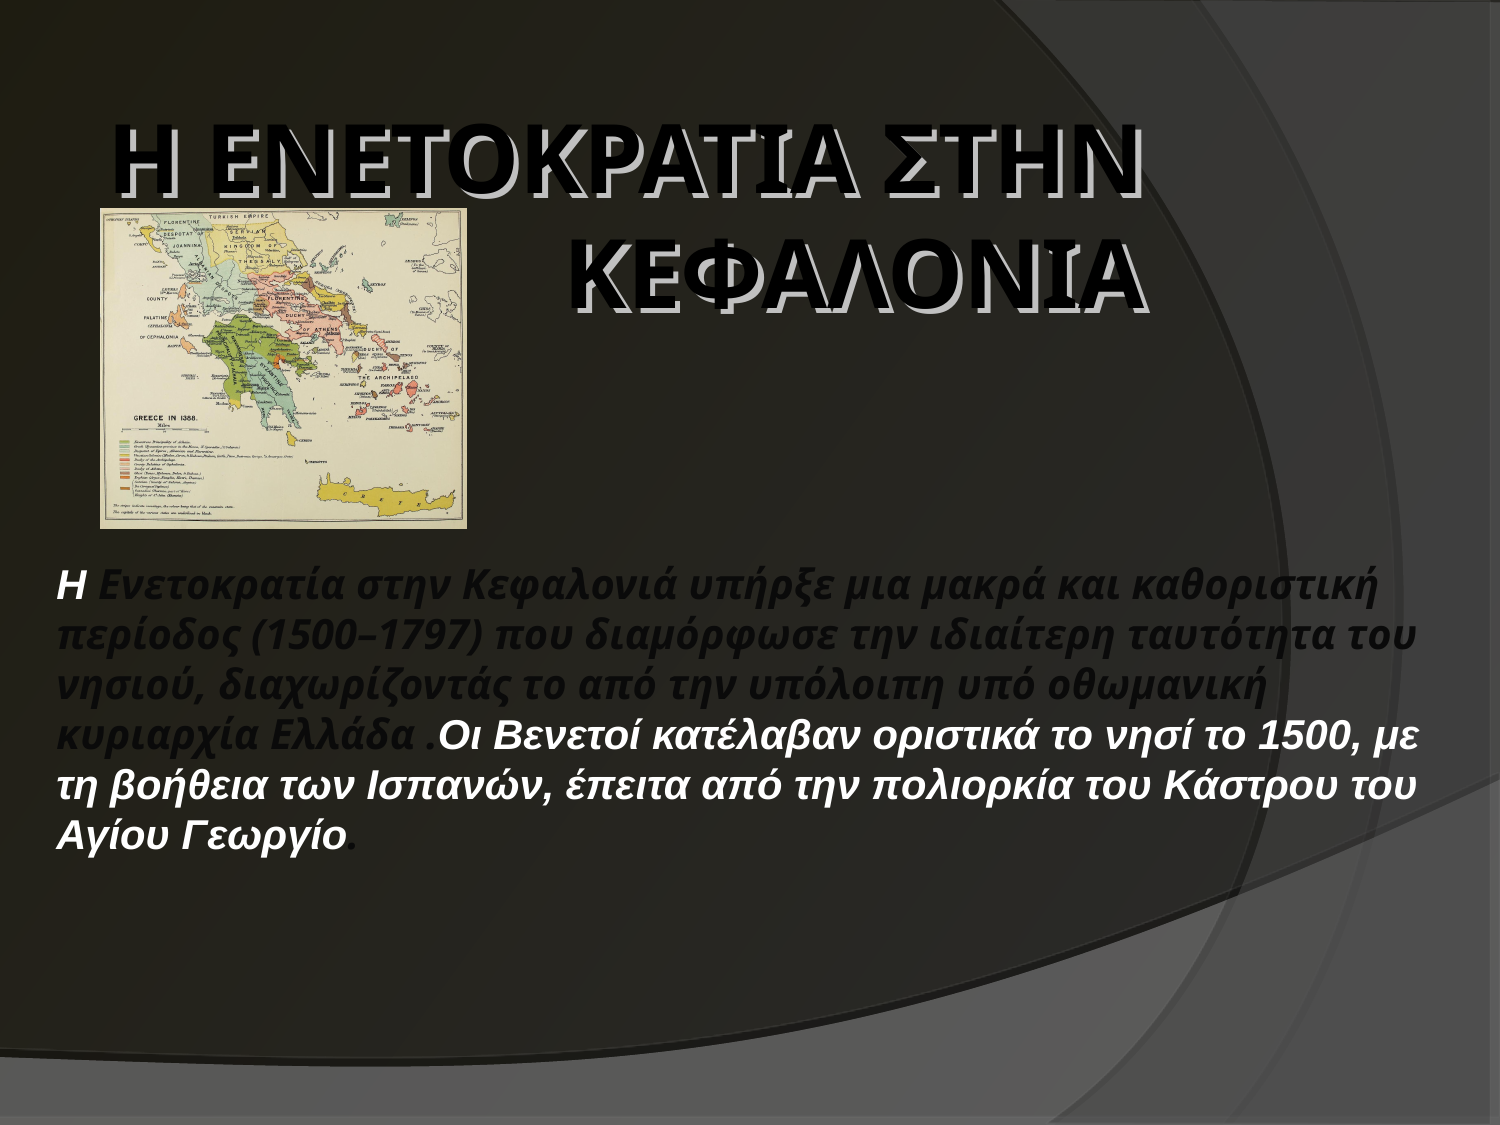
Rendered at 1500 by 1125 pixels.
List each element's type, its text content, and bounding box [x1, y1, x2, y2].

subtitle H Ενετοκρατία στην Κεφαλονιά υπήρξε μια μακρά και καθοριστική περίοδος (1500–1797) που διαμόρφωσε την ιδιαίτερη ταυτότητα του νησιού, διαχωρίζοντάς το από την υπόλοιπη υπό οθωμανική κυριαρχία Ελλάδα .Οι Βενετοί κατέλαβαν οριστικά το νησί το 1500, με τη βοήθεια των Ισπανών, έπειτα από την πολιορκία του Κάστρου του Αγίου Γεωργίο. [41, 0, 1471, 858]
picture [100, 208, 467, 529]
